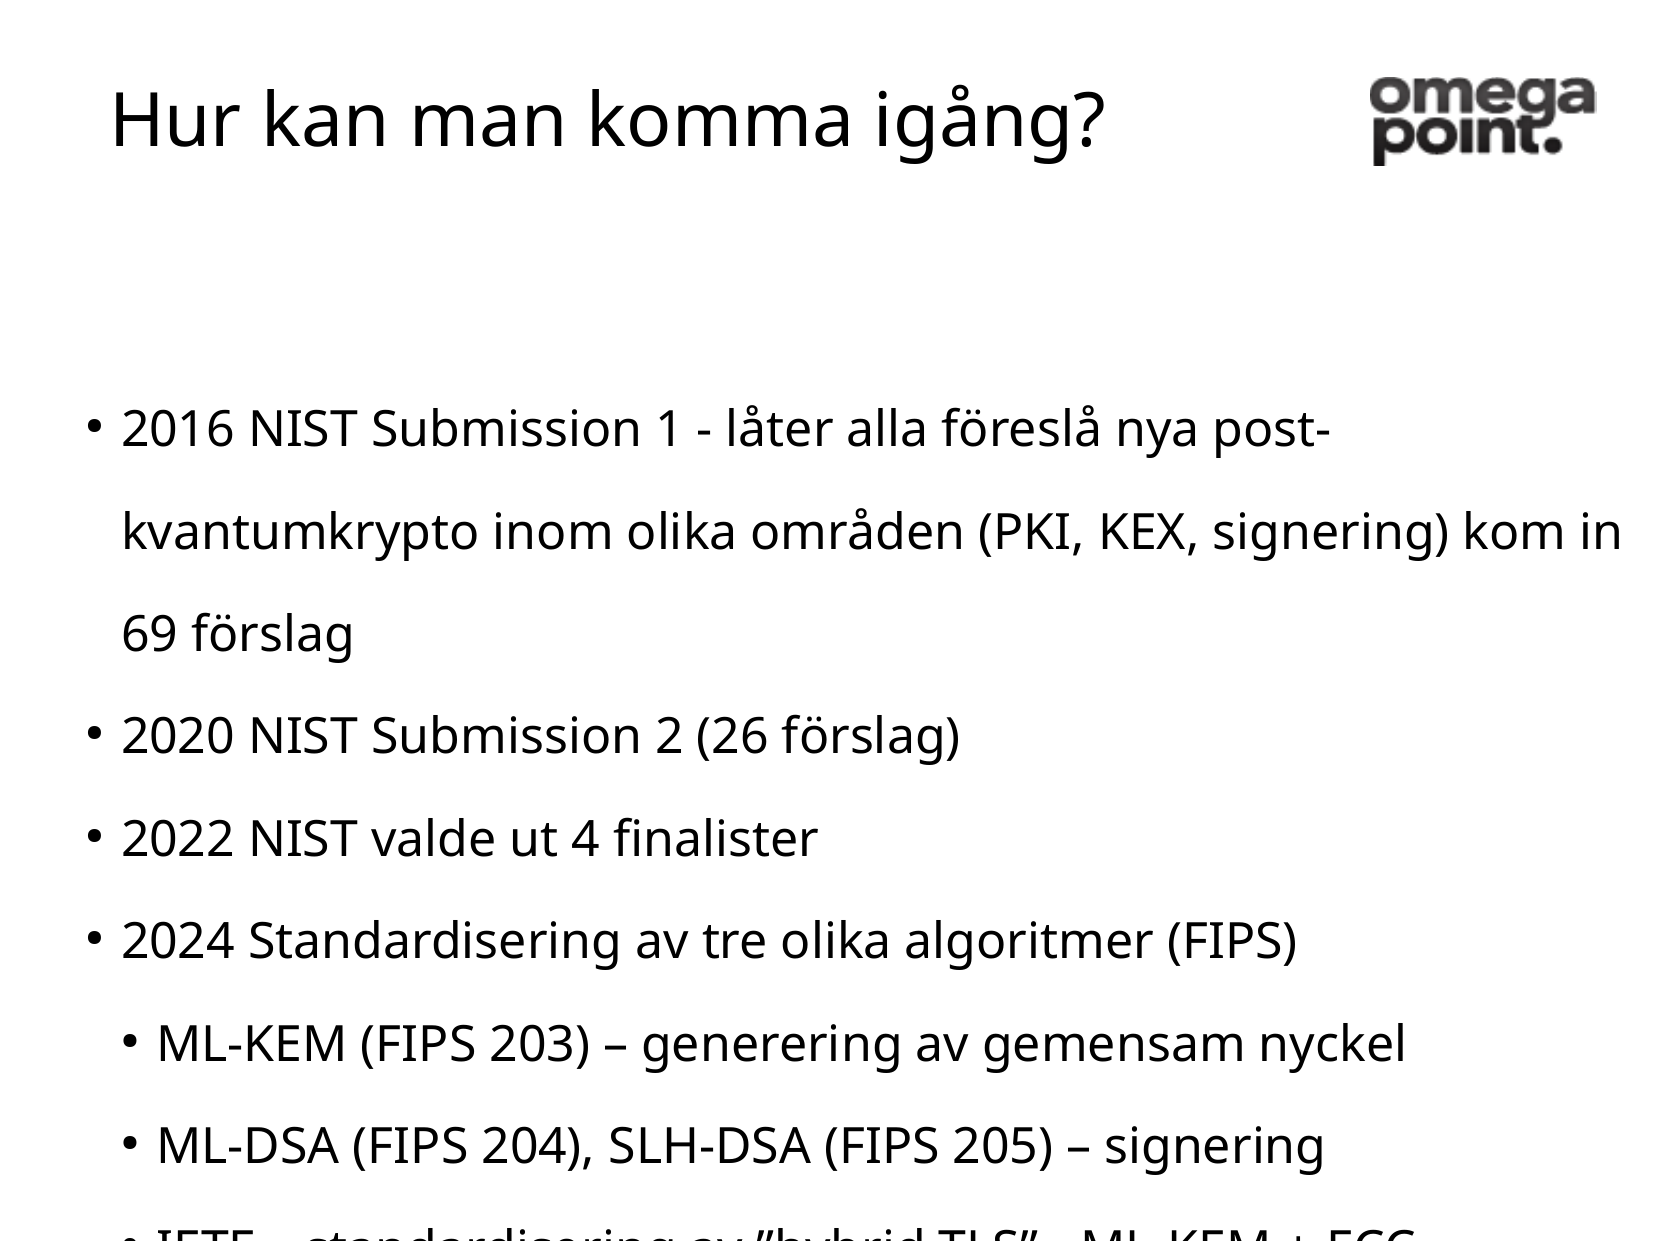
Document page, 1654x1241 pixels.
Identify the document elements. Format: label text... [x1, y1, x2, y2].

picture [1370, 77, 1597, 166]
text_box Hur kan man komma igång? [94, 59, 1219, 261]
text_box 2016 NIST Submission 1 - låter alla föreslå nya post-kvantumkrypto inom olika områden (PKI, KEX, signering) kom in 69 förslag 2020 NIST Submission 2 (26 förslag) 2022 NIST valde ut 4 finalister 2024 Standardisering av tre olika algoritmer (FIPS) ML-KEM (FIPS 203) – generering av gemensam nyckel ML-DSA (FIPS 204), SLH-DSA (FIPS 205) – signering IETF – standardisering av ”hybrid TLS”- ML-KEM + ECC [70, 283, 1654, 1210]
